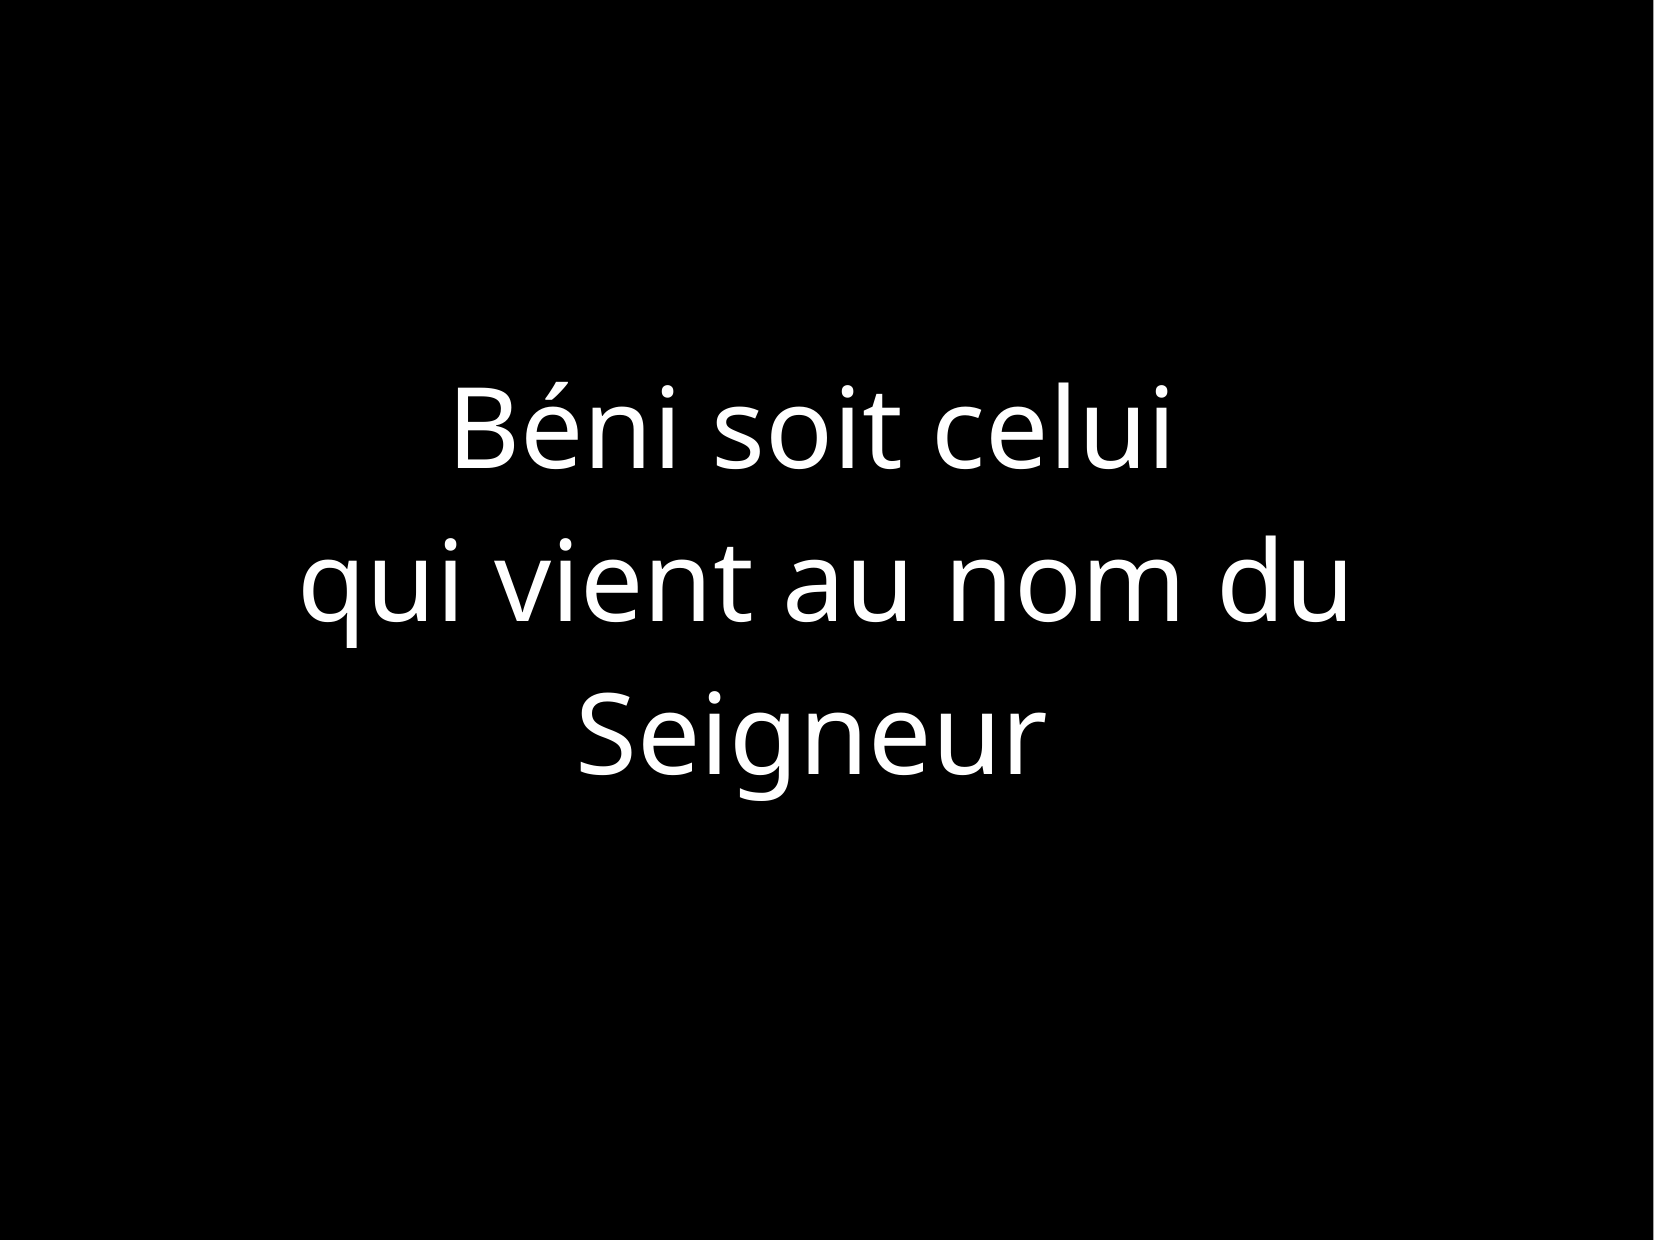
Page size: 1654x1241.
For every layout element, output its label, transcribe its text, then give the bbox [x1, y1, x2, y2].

subtitle Béni soit celui qui vient au nom du Seigneur [82, 47, 1571, 1109]
